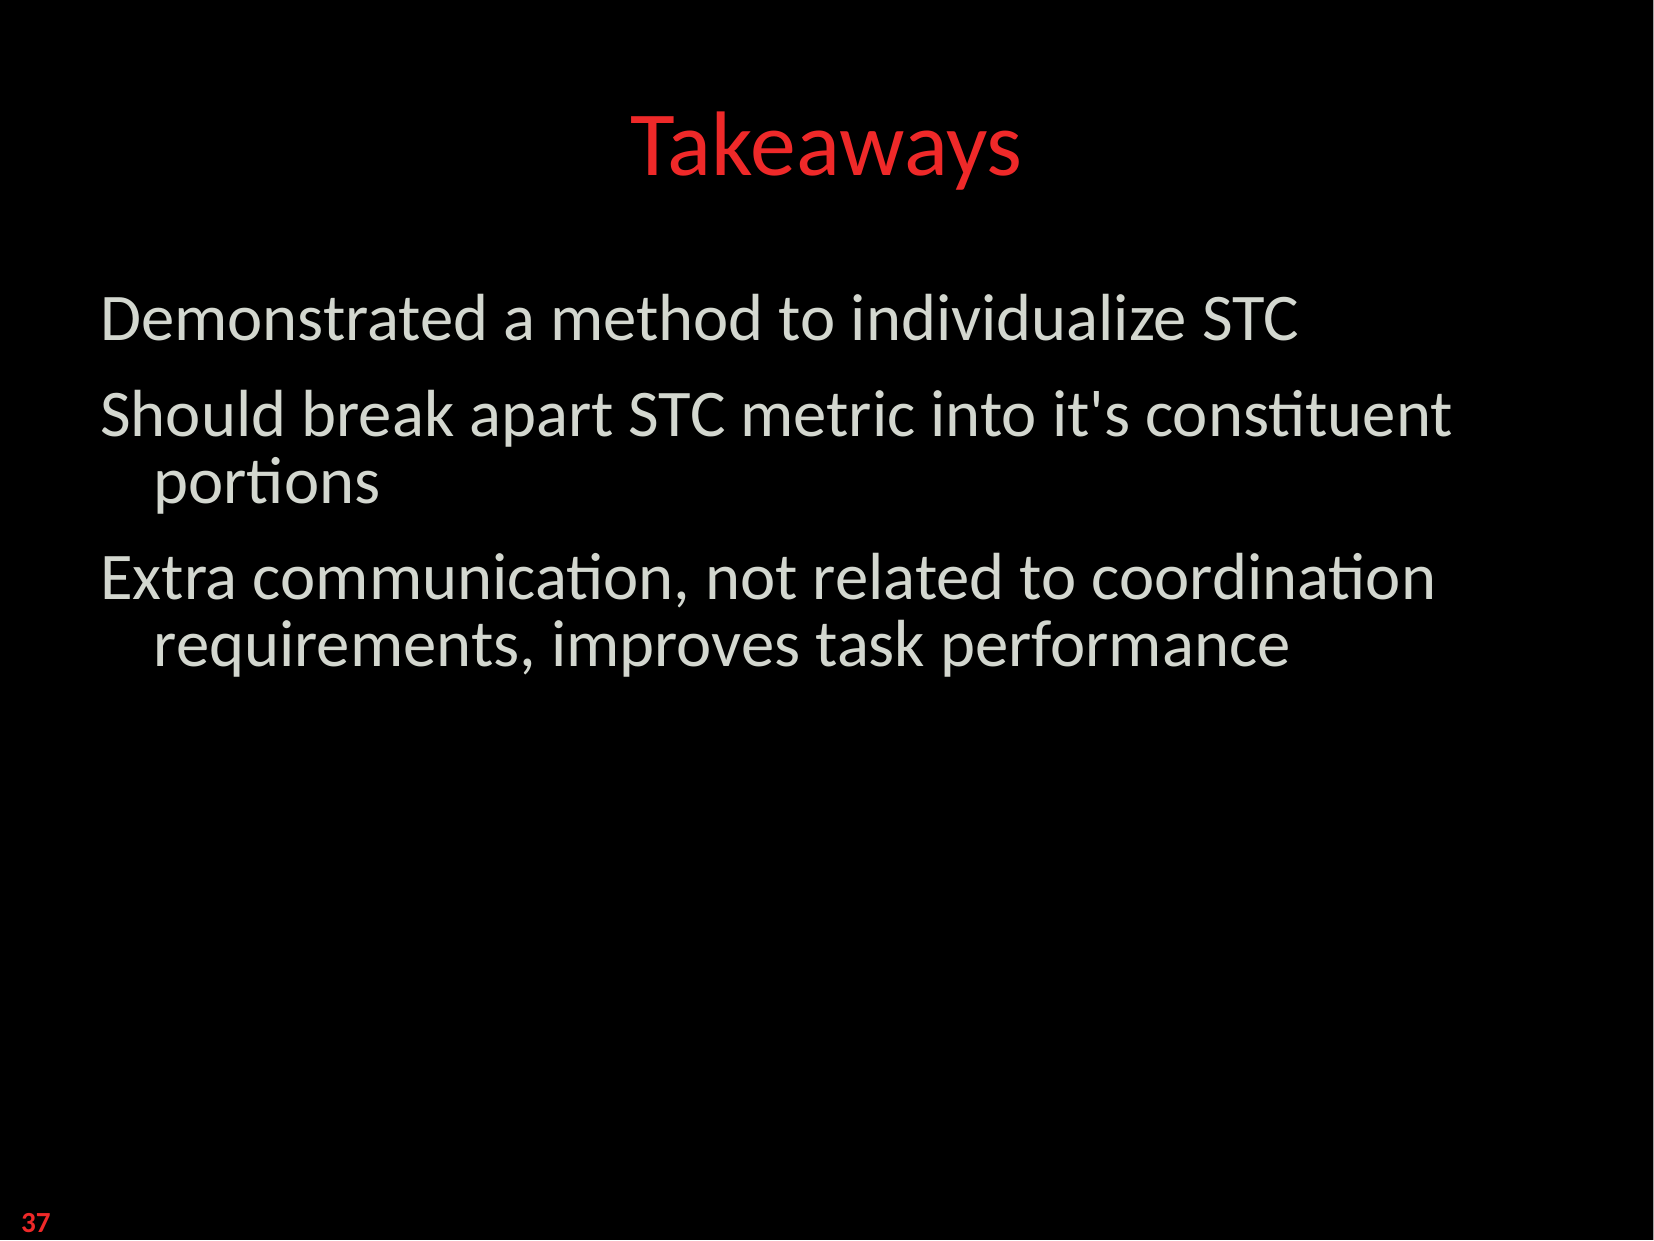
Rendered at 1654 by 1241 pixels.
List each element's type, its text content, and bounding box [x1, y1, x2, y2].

list Demonstrated a method to individualize STC Should break apart STC metric into it's constituent portions Extra communication, not related to coordination requirements, improves task performance [82, 290, 1571, 1094]
title Takeaways [82, 56, 1571, 250]
